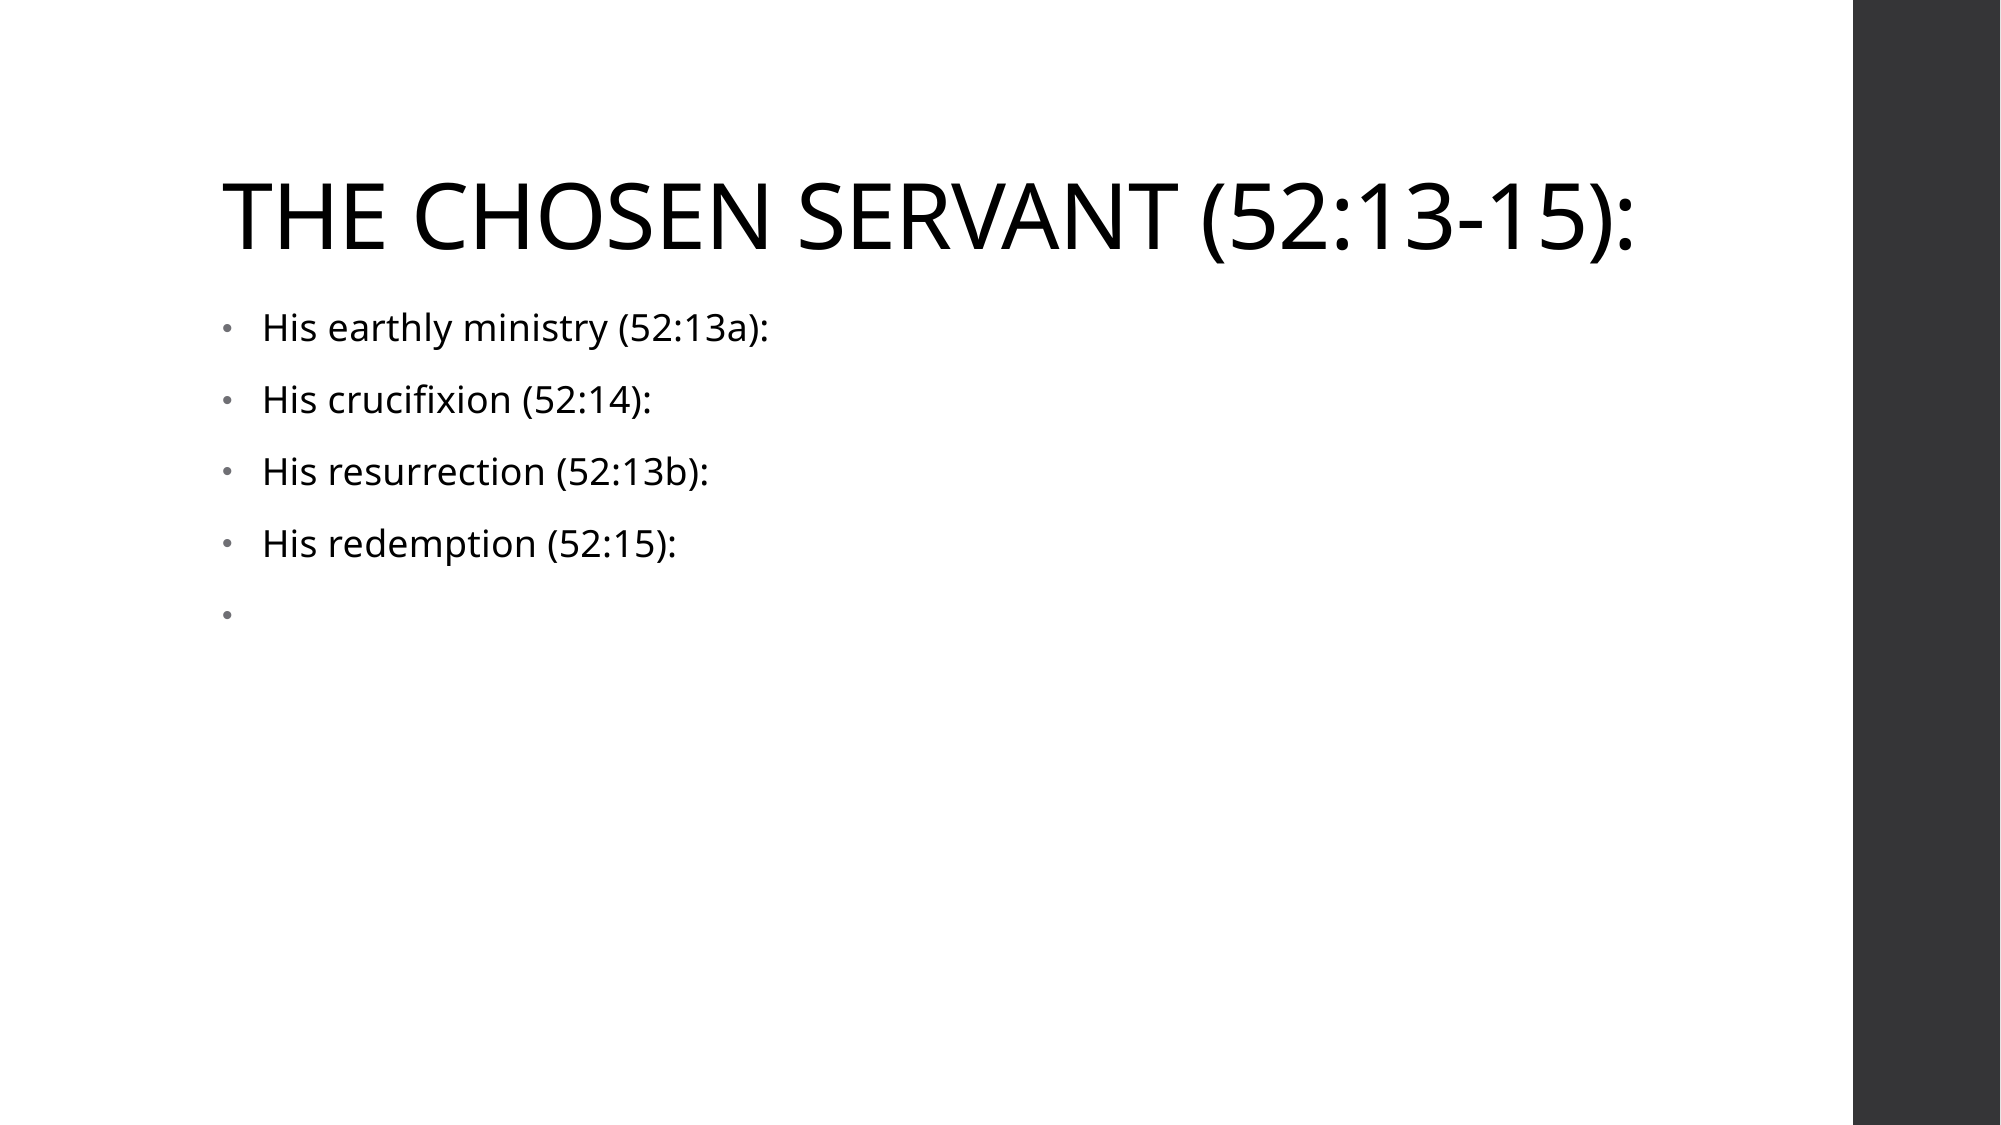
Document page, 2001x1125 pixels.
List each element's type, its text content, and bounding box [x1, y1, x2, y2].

title THE CHOSEN SERVANT (52:13-15): [206, 60, 1797, 278]
list His earthly ministry (52:13a): His crucifixion (52:14): His resurrection (52:13b): His redemption (52:15): [206, 299, 1617, 1014]
